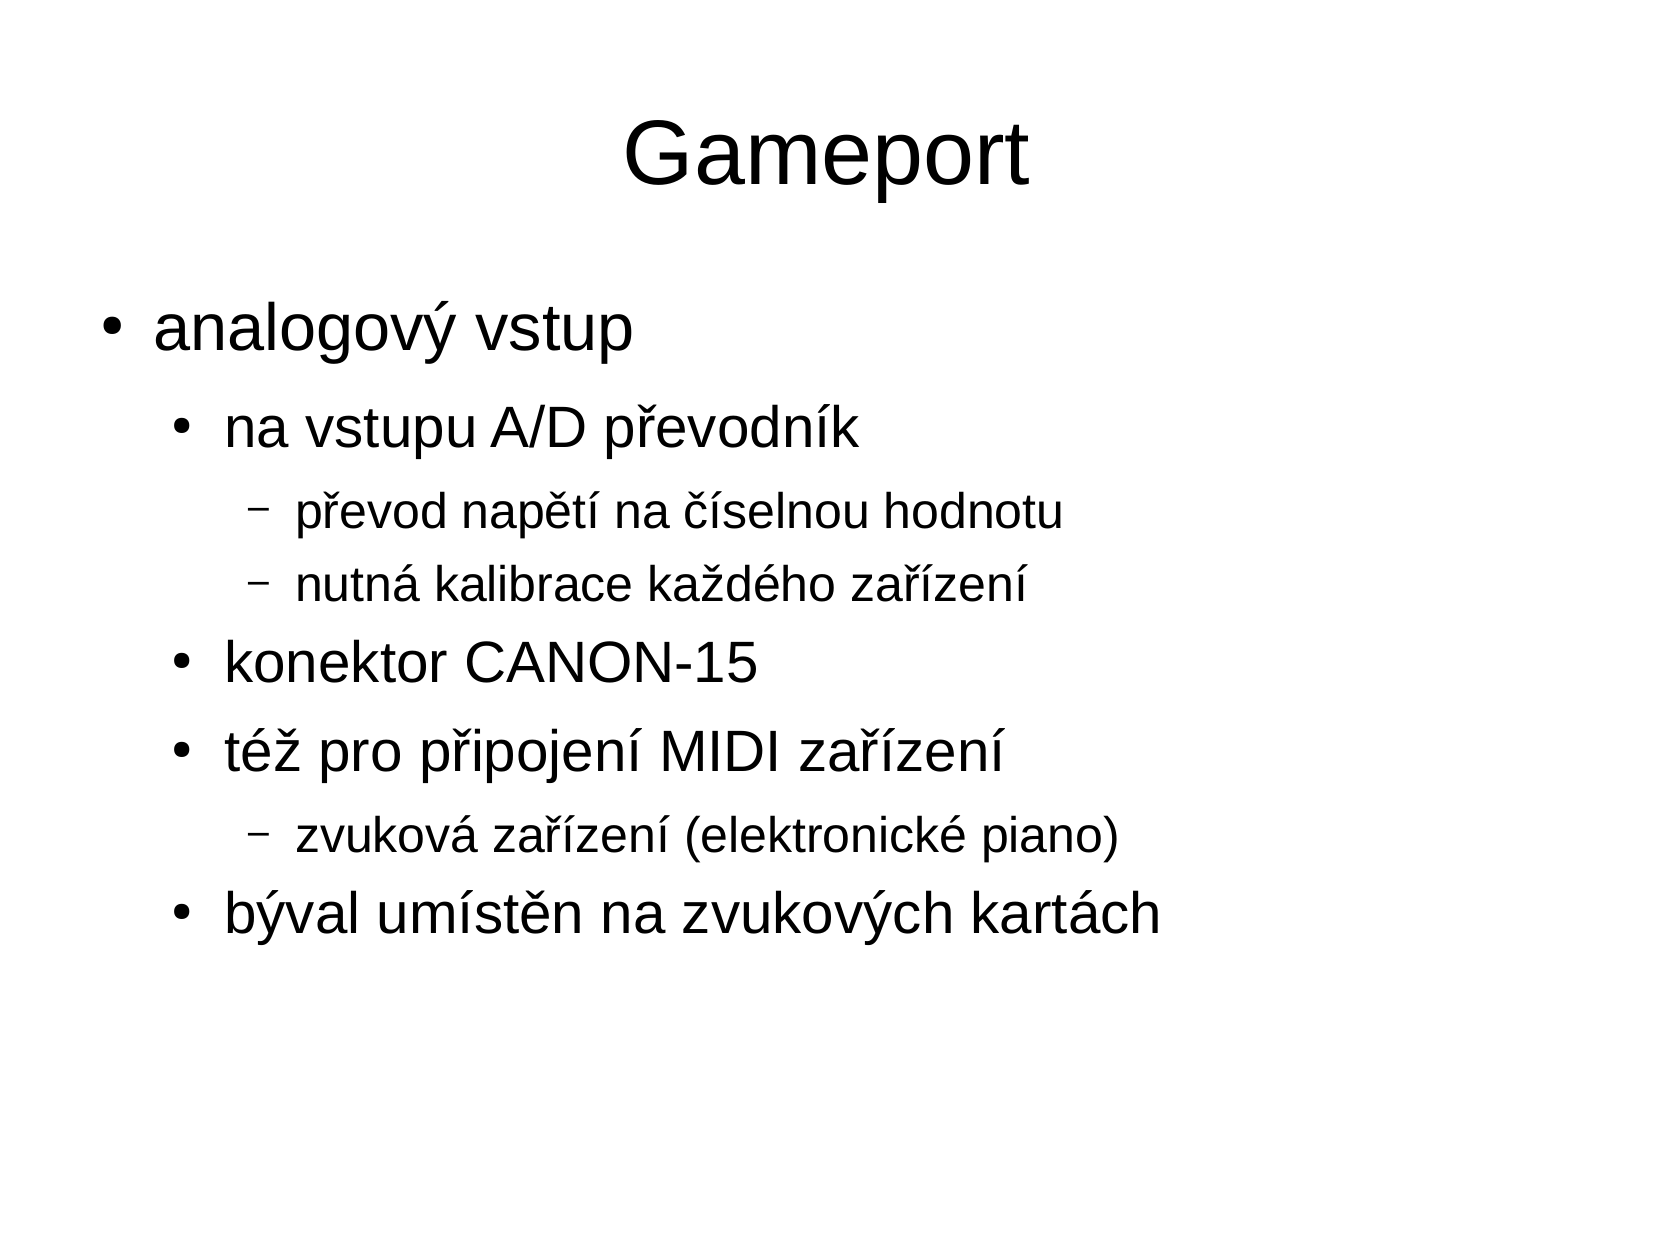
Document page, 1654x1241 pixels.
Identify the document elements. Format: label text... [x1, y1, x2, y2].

title Gameport [82, 56, 1571, 250]
list analogový vstup na vstupu A/D převodník převod napětí na číselnou hodnotu nutná kalibrace každého zařízení konektor CANON-15 též pro připojení MIDI zařízení zvuková zařízení (elektronické piano) býval umístěn na zvukových kartách [82, 290, 1571, 1109]
